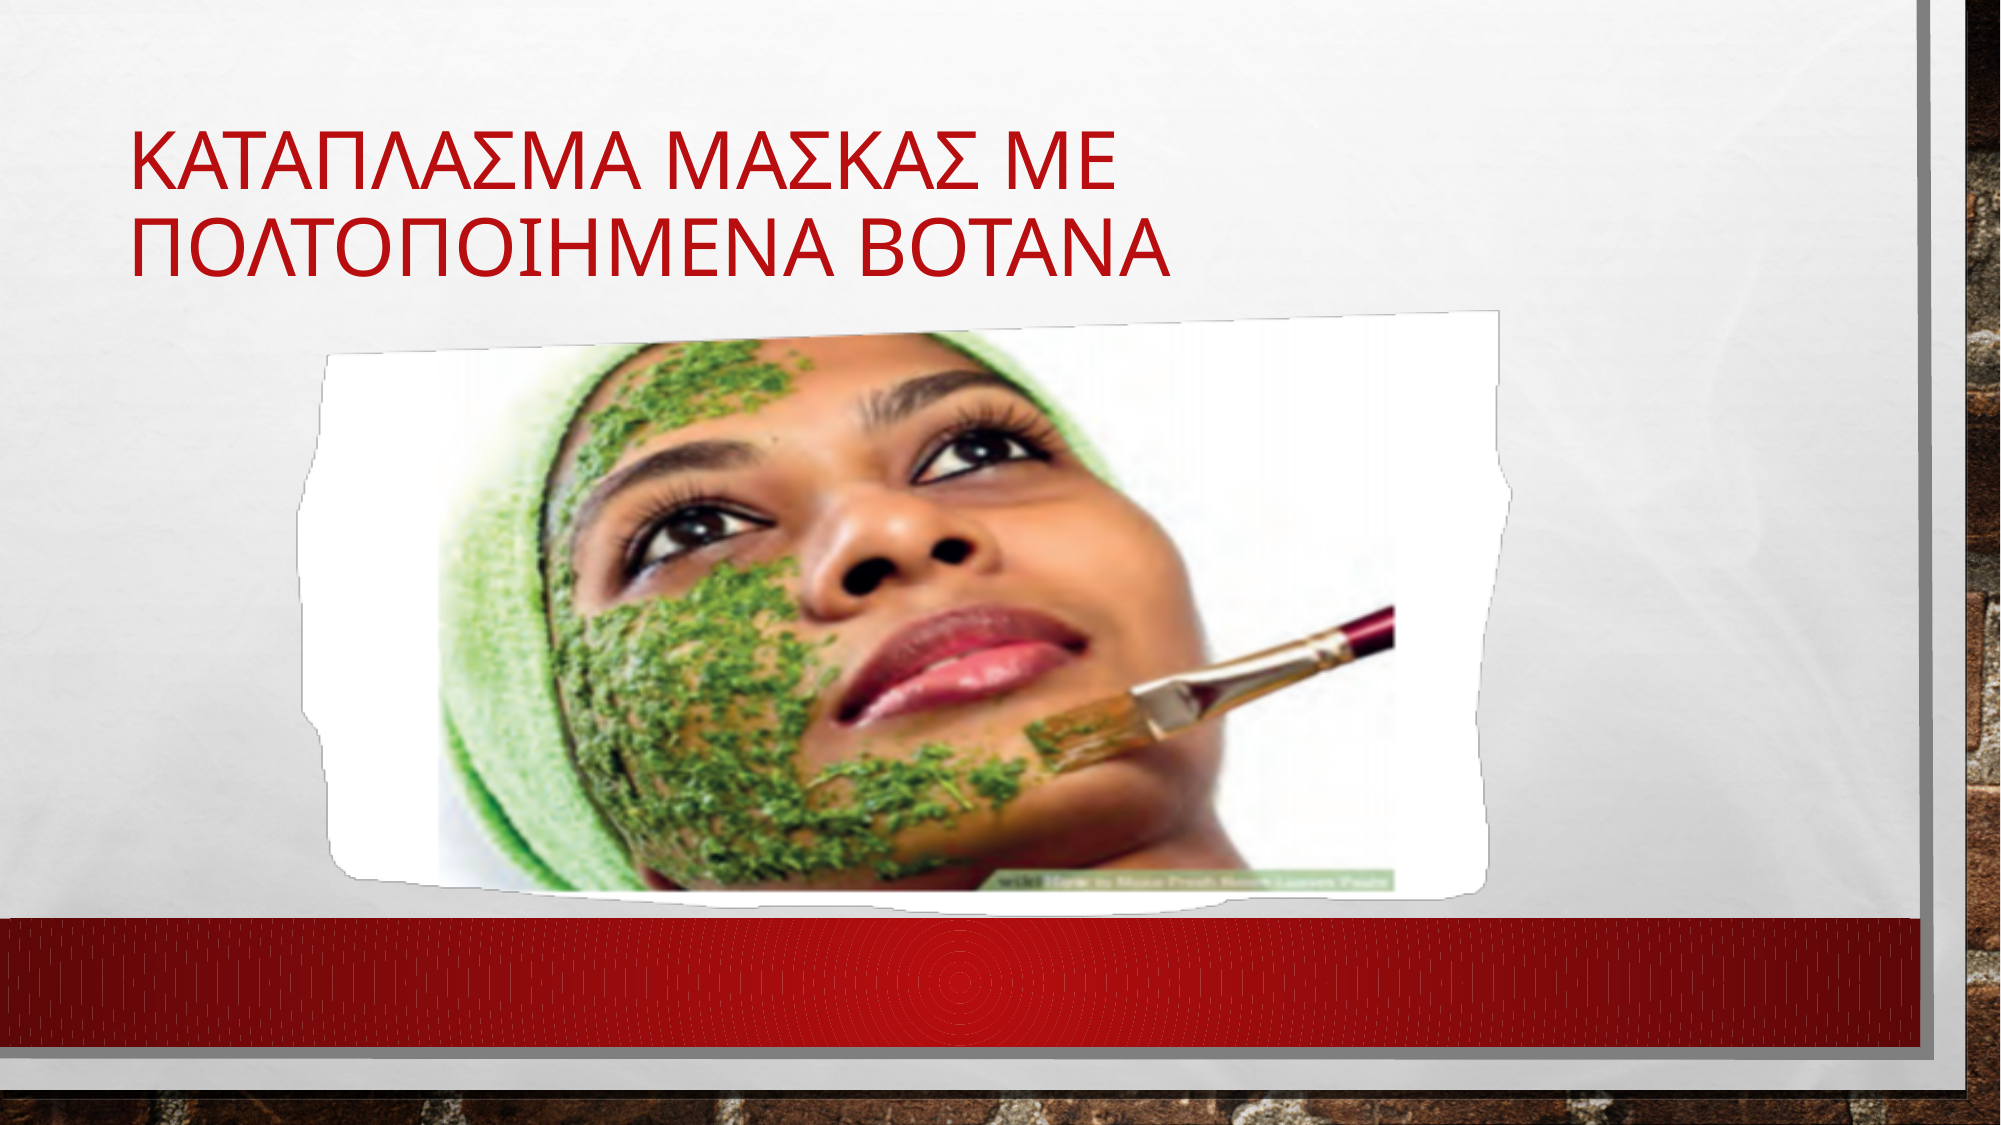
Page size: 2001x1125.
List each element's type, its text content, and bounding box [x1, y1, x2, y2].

title Καταπλασμα μασκασ με πολτοποιημενα βοτανα [112, 112, 1819, 302]
picture [285, 301, 1525, 925]
